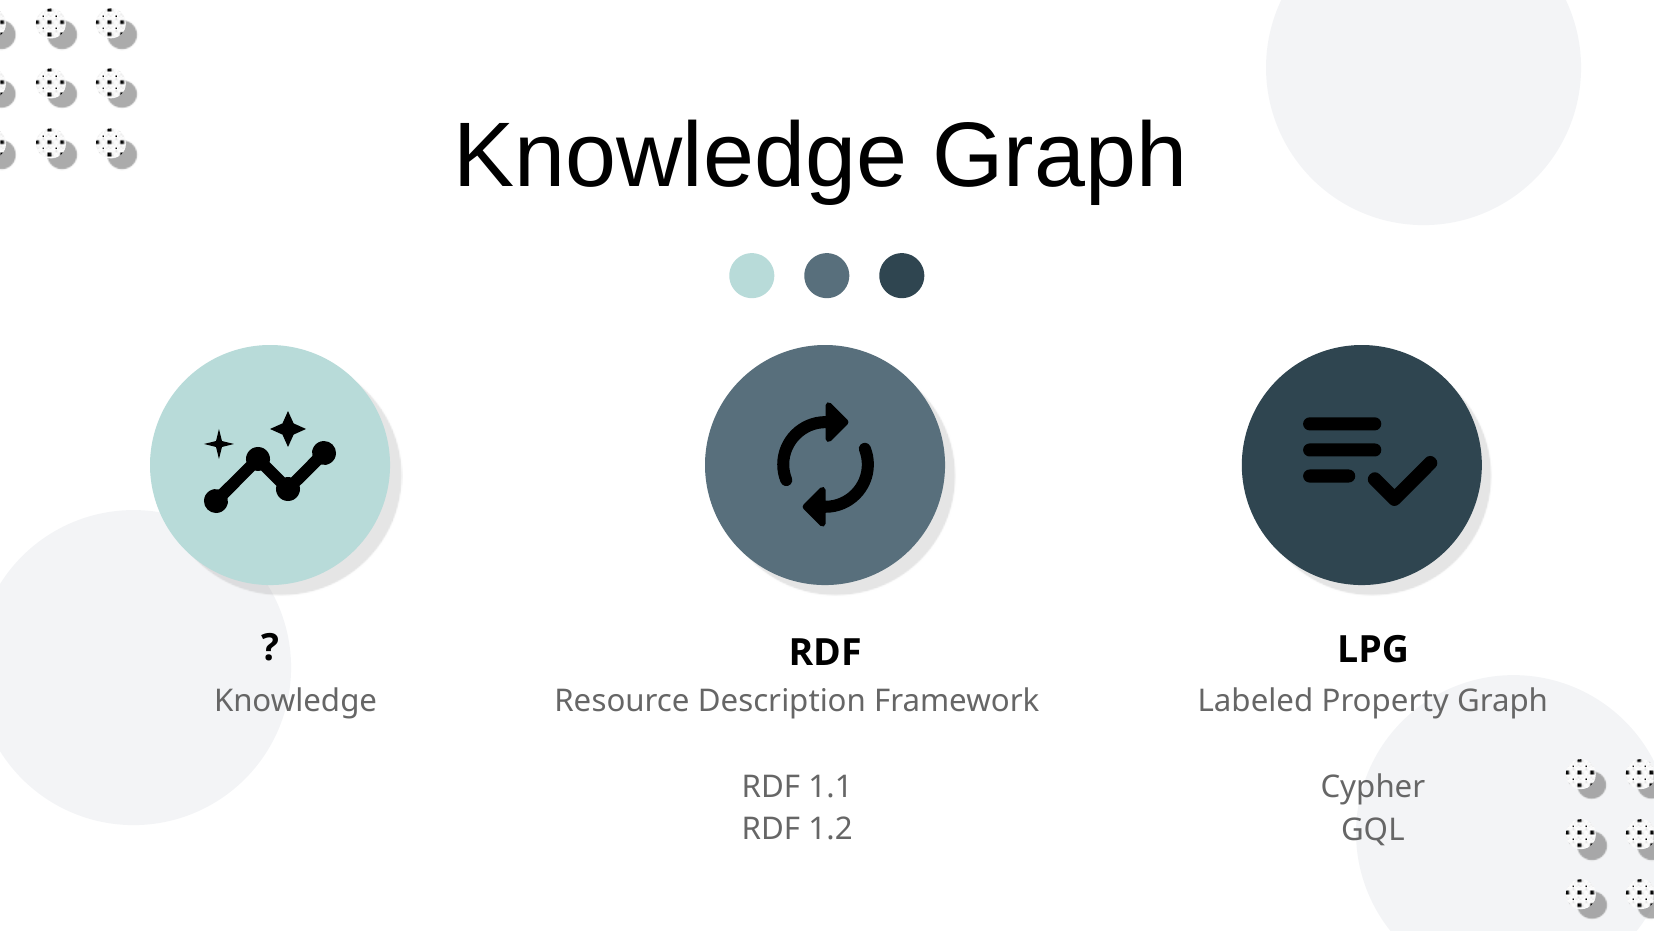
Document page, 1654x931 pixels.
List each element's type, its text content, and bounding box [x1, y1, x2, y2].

picture [1625, 759, 1654, 790]
picture [0, 11, 6, 36]
text_box LPG [1210, 615, 1536, 670]
text_box ? [165, 612, 376, 670]
text_box Labeled Property Graph Cypher GQL [1122, 670, 1625, 931]
picture [35, 68, 66, 99]
title Knowledge Graph [76, 76, 1565, 233]
text_box Knowledge [60, 670, 472, 931]
picture [35, 128, 67, 159]
text_box [804, 253, 850, 299]
picture [35, 8, 66, 39]
text_box [705, 345, 946, 586]
picture [0, 71, 6, 96]
text_box [729, 253, 775, 299]
text_box [150, 345, 391, 586]
picture [1625, 879, 1654, 910]
text_box [879, 253, 925, 299]
text_box Resource Description Framework RDF 1.1 RDF 1.2 [472, 670, 1122, 931]
picture [97, 68, 124, 76]
text_box RDF [720, 618, 931, 670]
picture [1286, 375, 1450, 538]
picture [95, 8, 126, 39]
picture [0, 131, 7, 156]
picture [195, 390, 346, 541]
picture [1625, 819, 1654, 850]
picture [750, 388, 902, 541]
text_box [1241, 345, 1482, 586]
